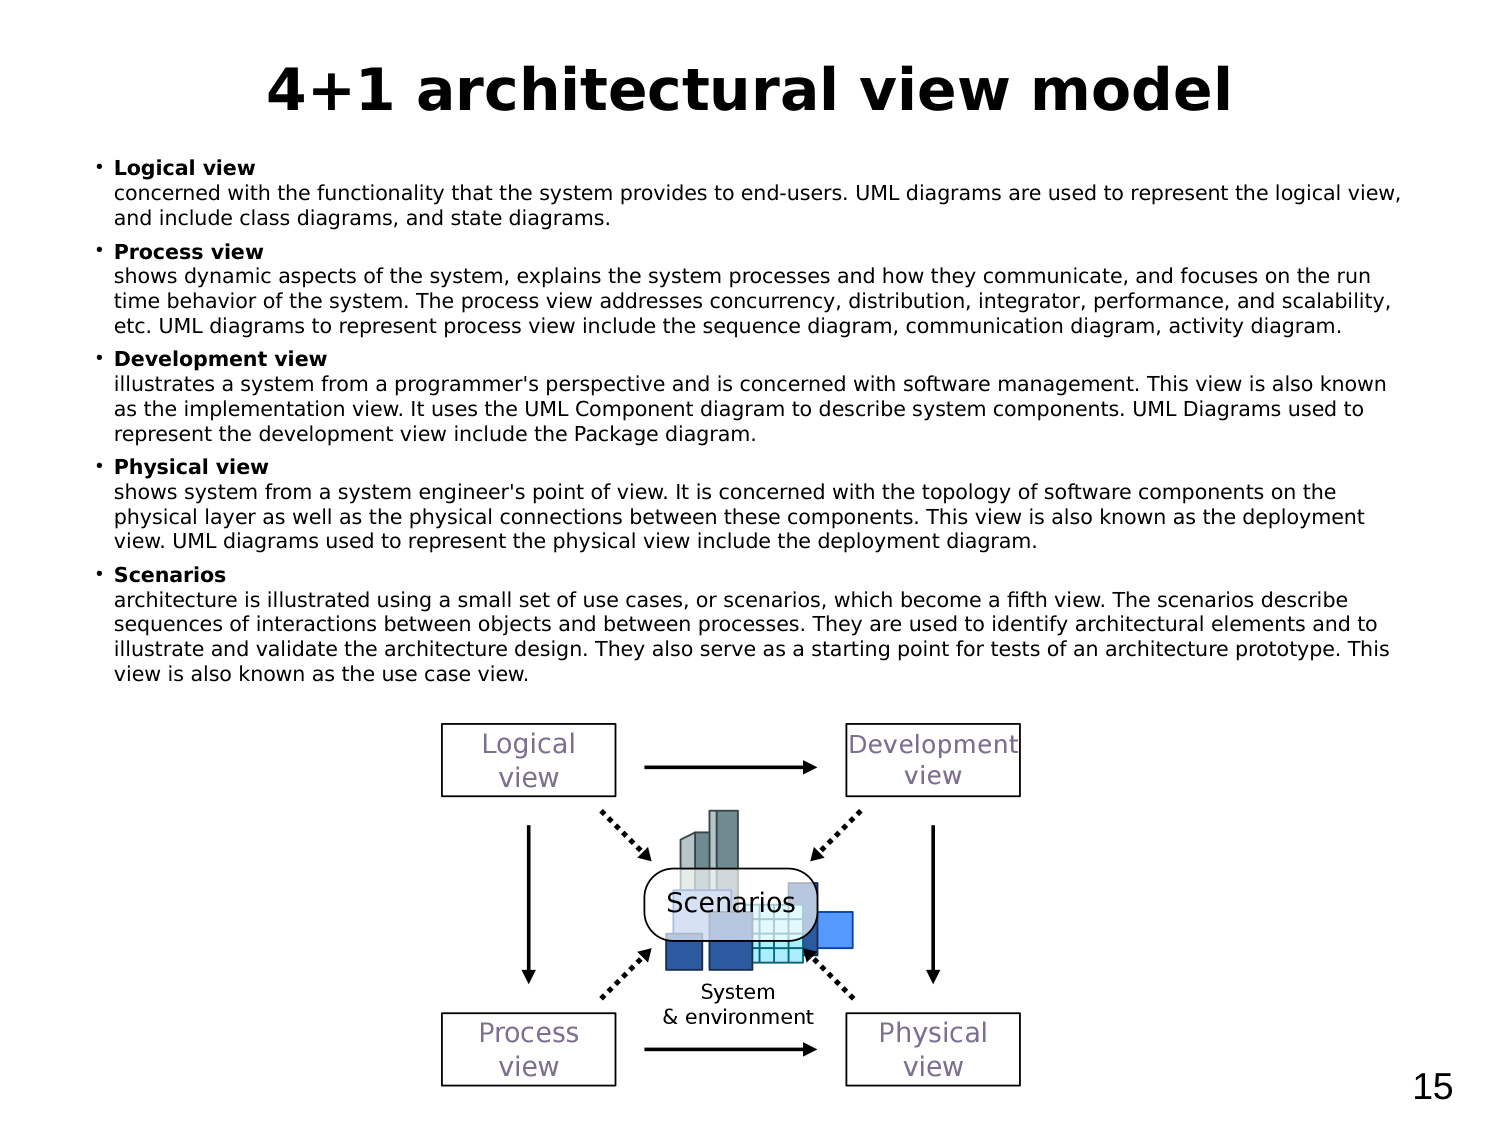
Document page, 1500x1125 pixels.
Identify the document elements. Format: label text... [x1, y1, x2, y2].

picture [413, 695, 1052, 1114]
list Logical view concerned with the functionality that the system provides to end-users. UML diagrams are used to represent the logical view, and include class diagrams, and state diagrams. Process view shows dynamic aspects of the system, explains the system processes and how they communicate, and focuses on the run time behavior of the system. The process view addresses concurrency, distribution, integrator, performance, and scalability, etc. UML diagrams to represent process view include the sequence diagram, communication diagram, activity diagram. Development view illustrates a system from a programmer's perspective and is concerned with software management. This view is also known as the implementation view. It uses the UML Component diagram to describe system components. UML Diagrams used to represent the development view include the Package diagram. Physical view shows system from a system engineer's point of view. It is concerned with the topology of software components on the physical layer as well as the physical connections between these components. This view is also known as the deployment view. UML diagrams used to represent the physical view include the deployment diagram. Scenarios architecture is illustrated using a small set of use cases, or scenarios, which become a fifth view. The scenarios describe sequences of interactions between objects and between processes. They are used to identify architectural elements and to illustrate and validate the architecture design. They also serve as a starting point for tests of an architecture prototype. This view is also known as the use case view. [75, 147, 1425, 709]
title 4+1 architectural view model [75, 21, 1425, 147]
